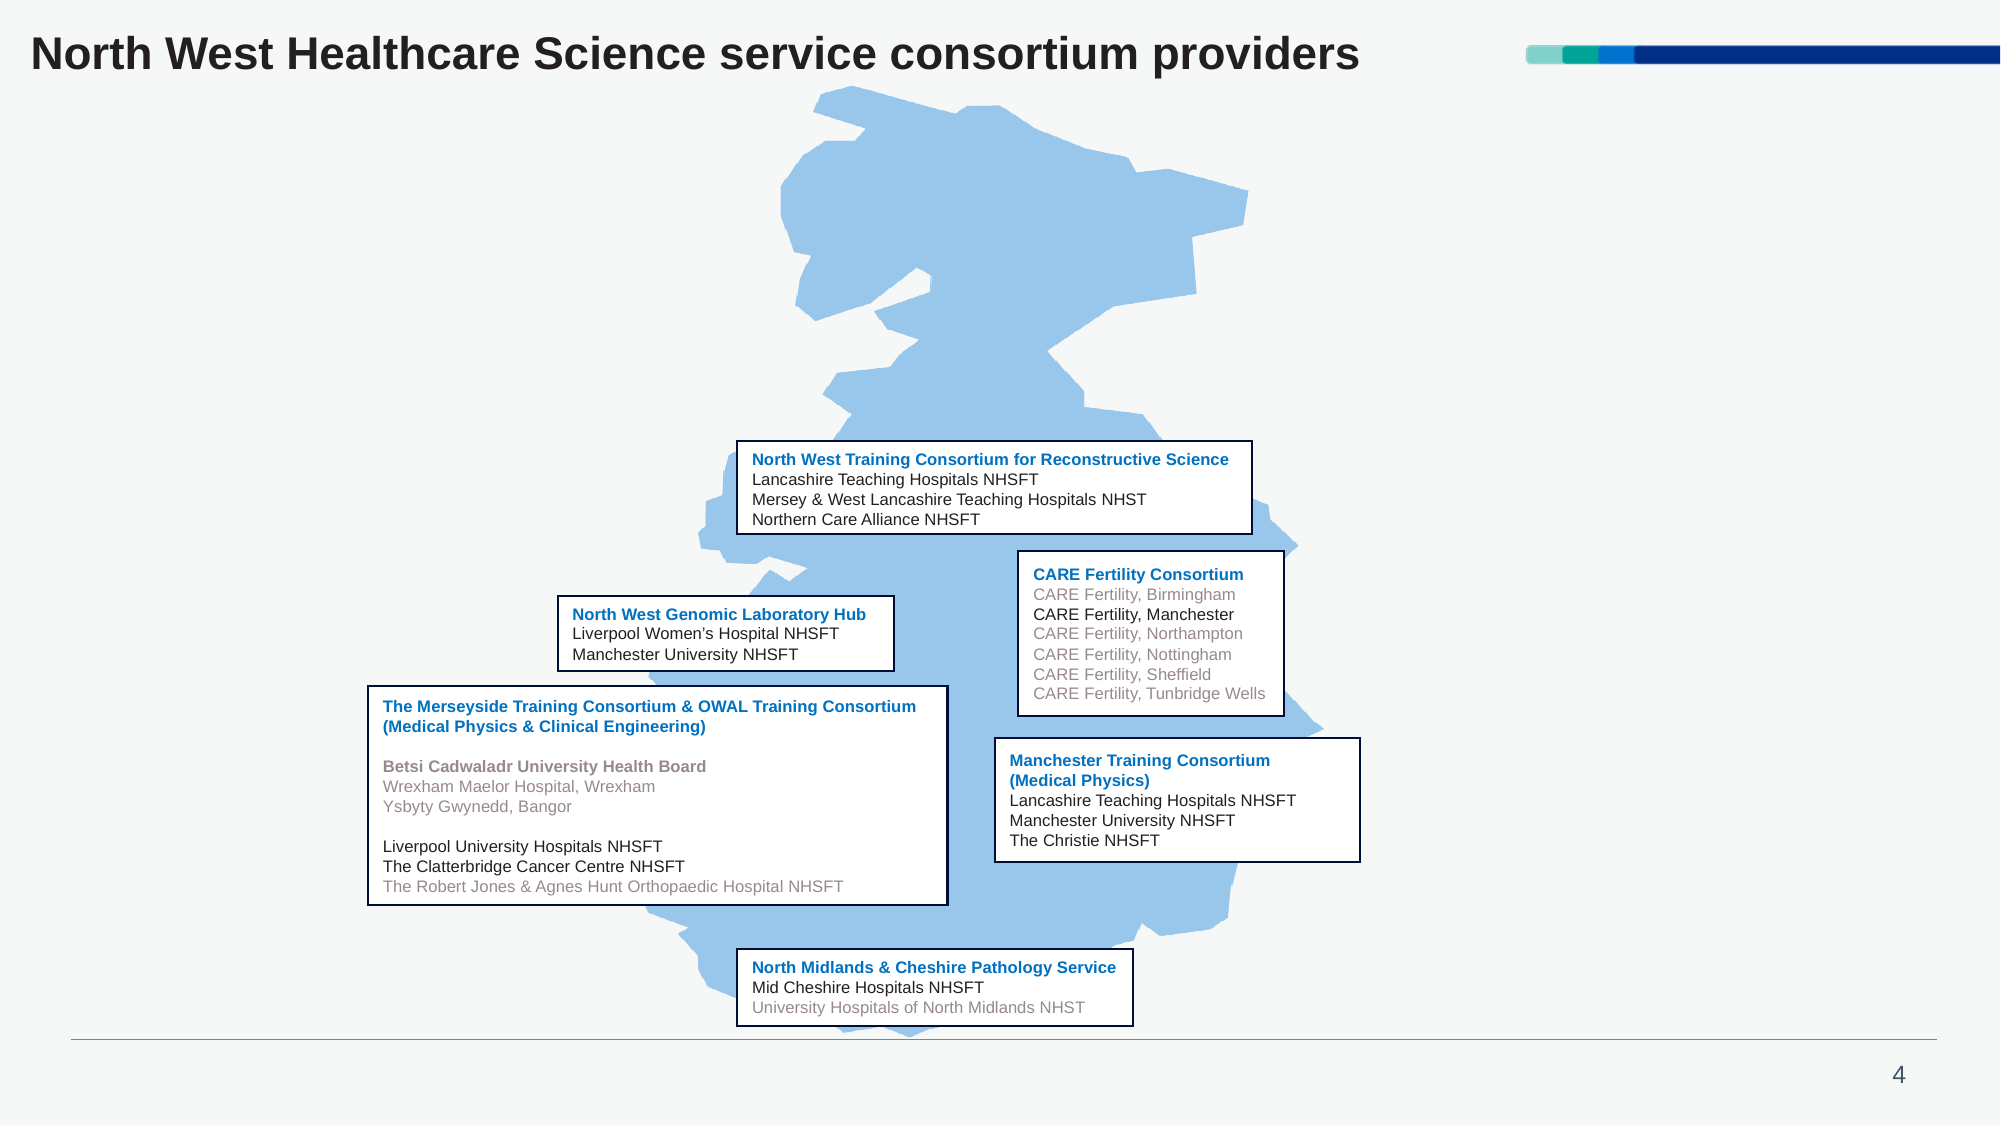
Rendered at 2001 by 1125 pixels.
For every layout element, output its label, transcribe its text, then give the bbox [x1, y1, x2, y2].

text_box Manchester Training Consortium (Medical Physics) Lancashire Teaching Hospitals NHSFT Manchester University NHSFT The Christie NHSFT [995, 738, 1360, 862]
picture [538, 93, 1357, 1052]
text_box North Midlands & Cheshire Pathology Service Mid Cheshire Hospitals NHSFT University Hospitals of North Midlands NHST [737, 949, 1133, 1026]
title North West Healthcare Science service consortium providers [30, 16, 1902, 93]
text_box CARE Fertility Consortium CARE Fertility, Birmingham CARE Fertility, Manchester CARE Fertility, Northampton CARE Fertility, Nottingham CARE Fertility, Sheffield CARE Fertility, Tunbridge Wells [1018, 551, 1284, 716]
text_box The Merseyside Training Consortium & OWAL Training Consortium (Medical Physics & Clinical Engineering) Betsi Cadwaladr University Health Board Wrexham Maelor Hospital, Wrexham Ysbyty Gwynedd, Bangor Liverpool University Hospitals NHSFT The Clatterbridge Cancer Centre NHSFT The Robert Jones & Agnes Hunt Orthopaedic Hospital NHSFT [368, 686, 947, 905]
text_box North West Genomic Laboratory Hub Liverpool Women’s Hospital NHSFT Manchester University NHSFT [558, 596, 894, 671]
text_box North West Training Consortium for Reconstructive Science Lancashire Teaching Hospitals NHSFT Mersey & West Lancashire Teaching Hospitals NHST Northern Care Alliance NHSFT [737, 441, 1252, 534]
